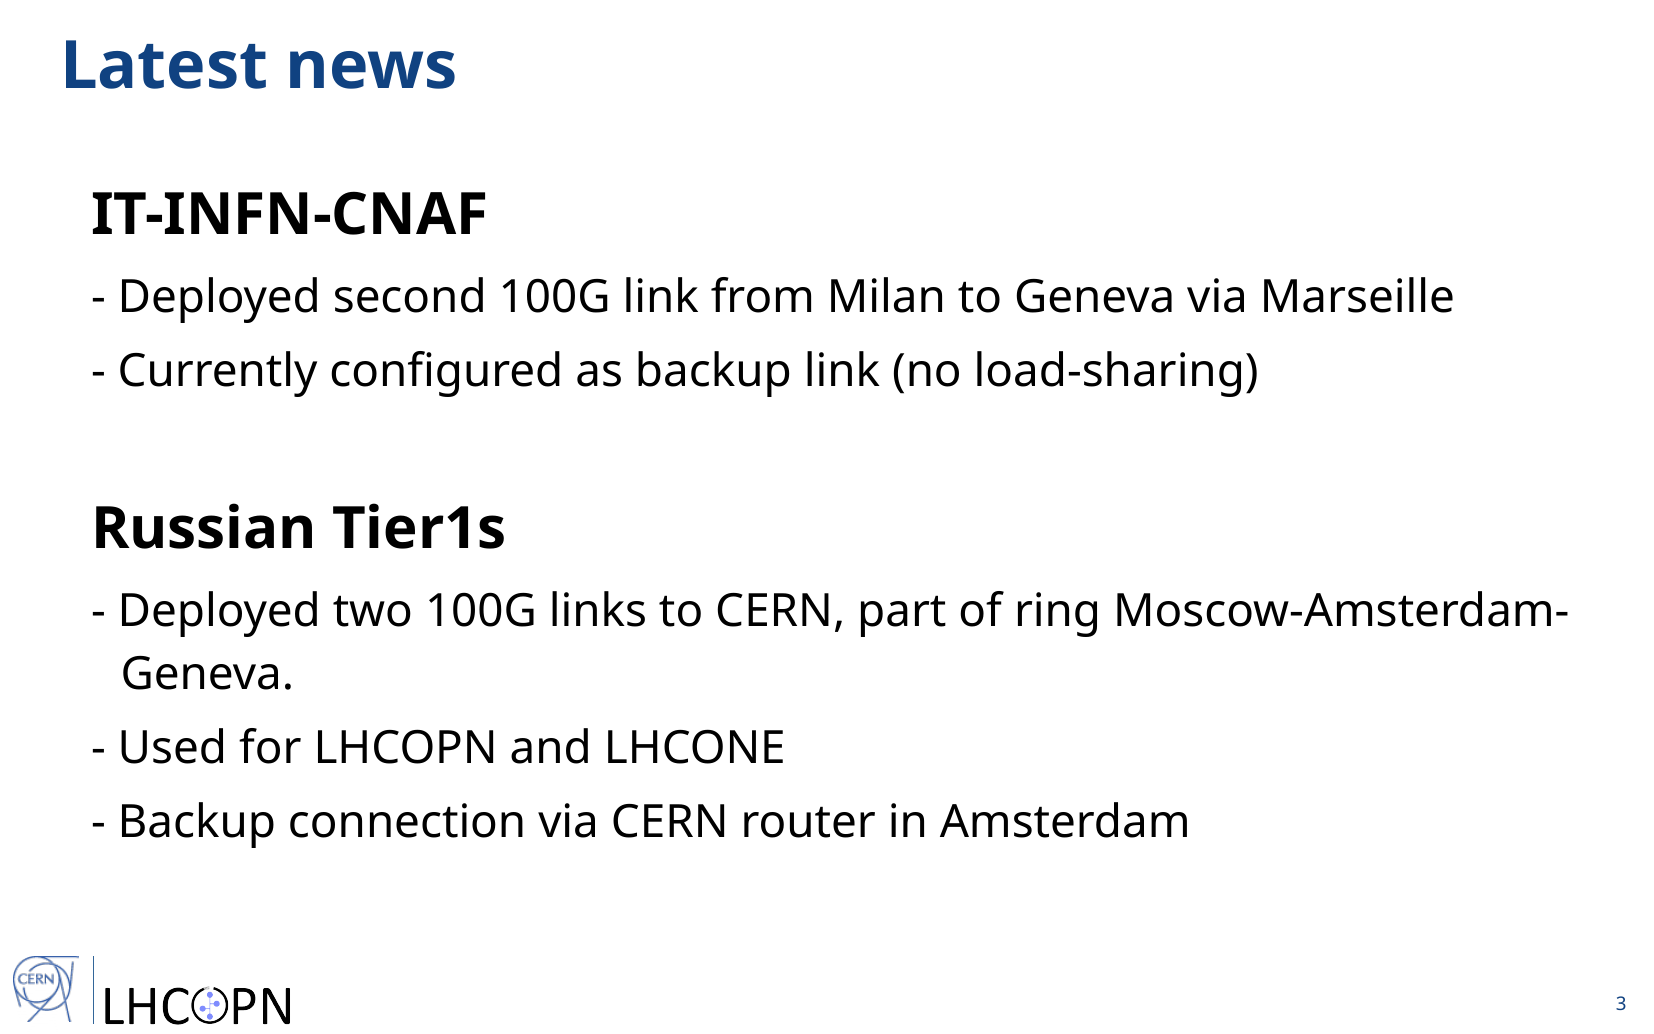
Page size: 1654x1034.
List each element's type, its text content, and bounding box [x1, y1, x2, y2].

title Latest news [60, 0, 1528, 138]
picture [13, 956, 79, 1032]
text_box IT-INFN-CNAF - Deployed second 100G link from Milan to Geneva via Marseille - Currently configured as backup link (no load-sharing) Russian Tier1s - Deployed two 100G links to CERN, part of ring Moscow-Amsterdam-Geneva. - Used for LHCOPN and LHCONE - Backup connection via CERN router in Amsterdam [76, 165, 1601, 934]
picture [103, 984, 294, 1027]
